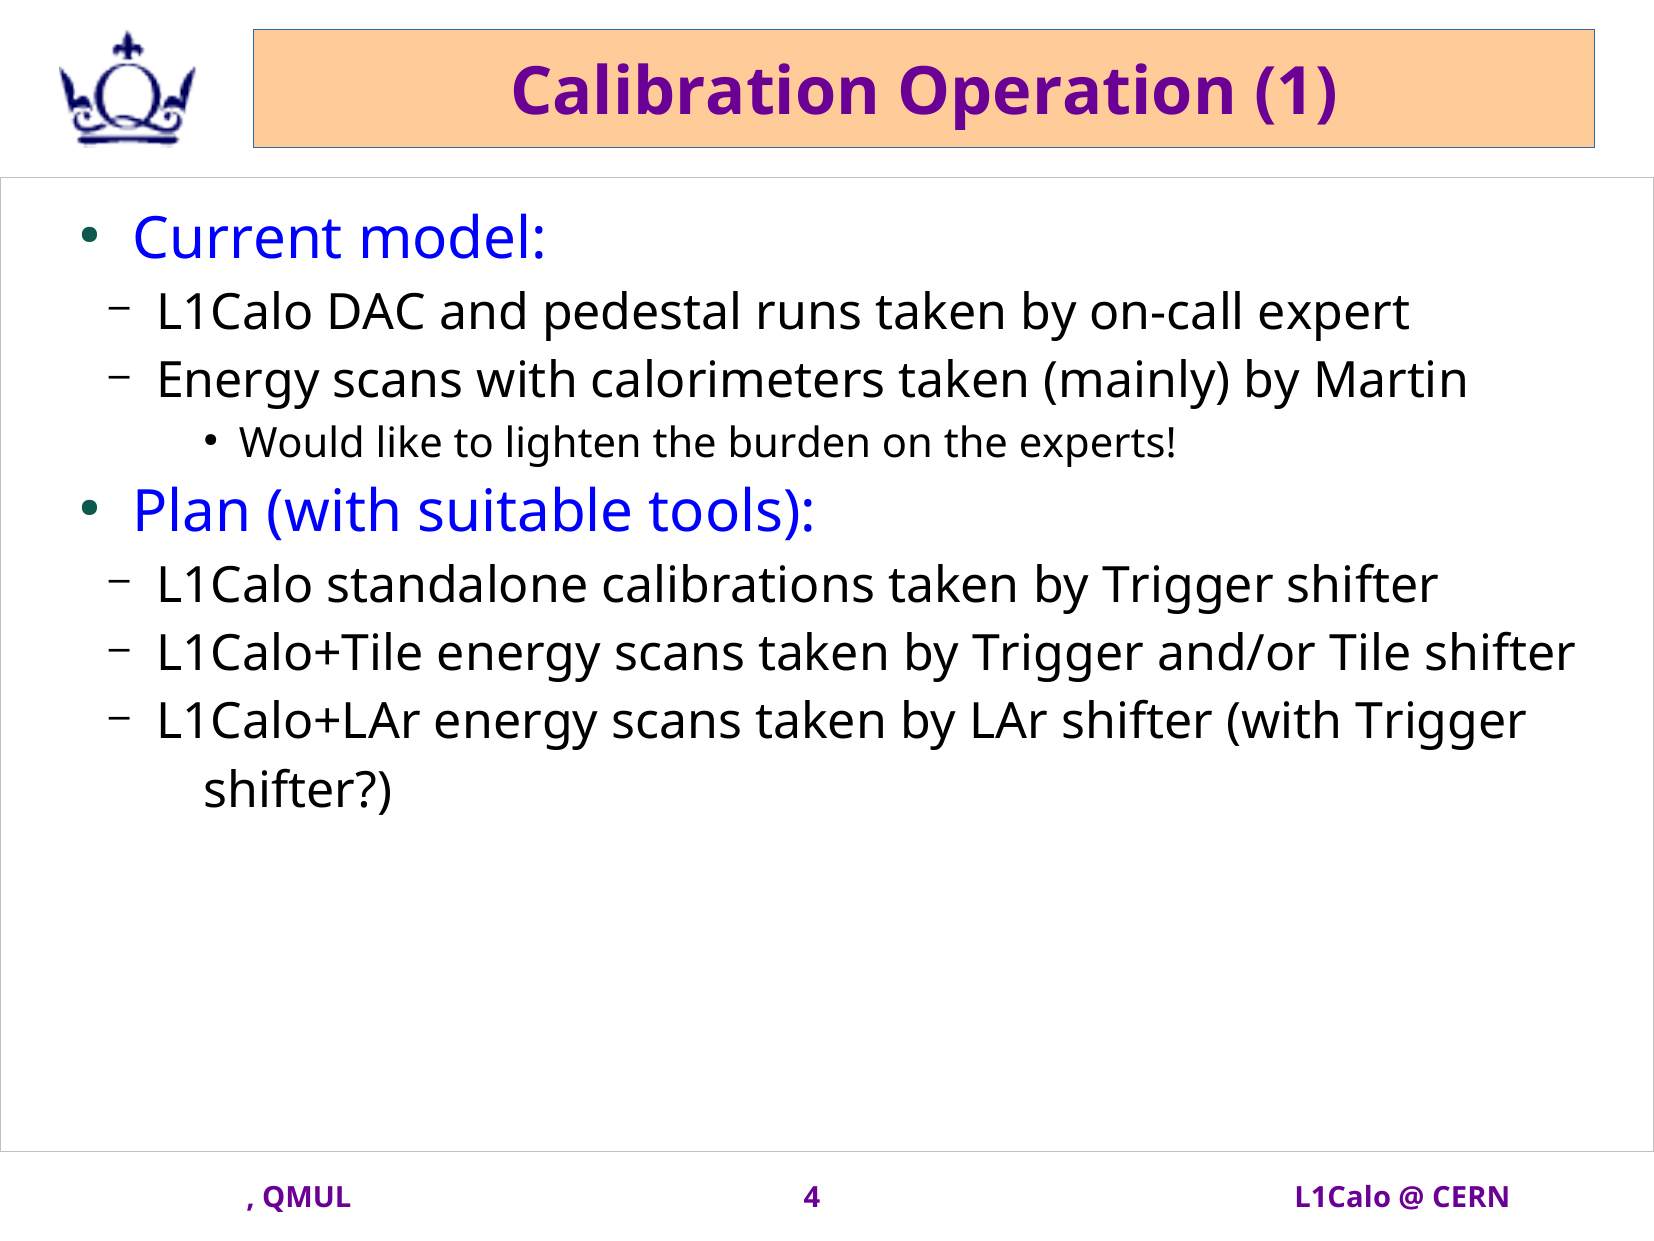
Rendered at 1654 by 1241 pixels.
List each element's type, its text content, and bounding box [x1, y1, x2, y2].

title Calibration Operation (1) [253, 29, 1595, 148]
picture [59, 29, 200, 148]
list Current model: L1Calo DAC and pedestal runs taken by on-call expert Energy scans with calorimeters taken (mainly) by Martin Would like to lighten the burden on the experts! Plan (with suitable tools): L1Calo standalone calibrations taken by Trigger shifter L1Calo+Tile energy scans taken by Trigger and/or Tile shifter L1Calo+LAr energy scans taken by LAr shifter (with Trigger shifter?) [61, 196, 1605, 1154]
